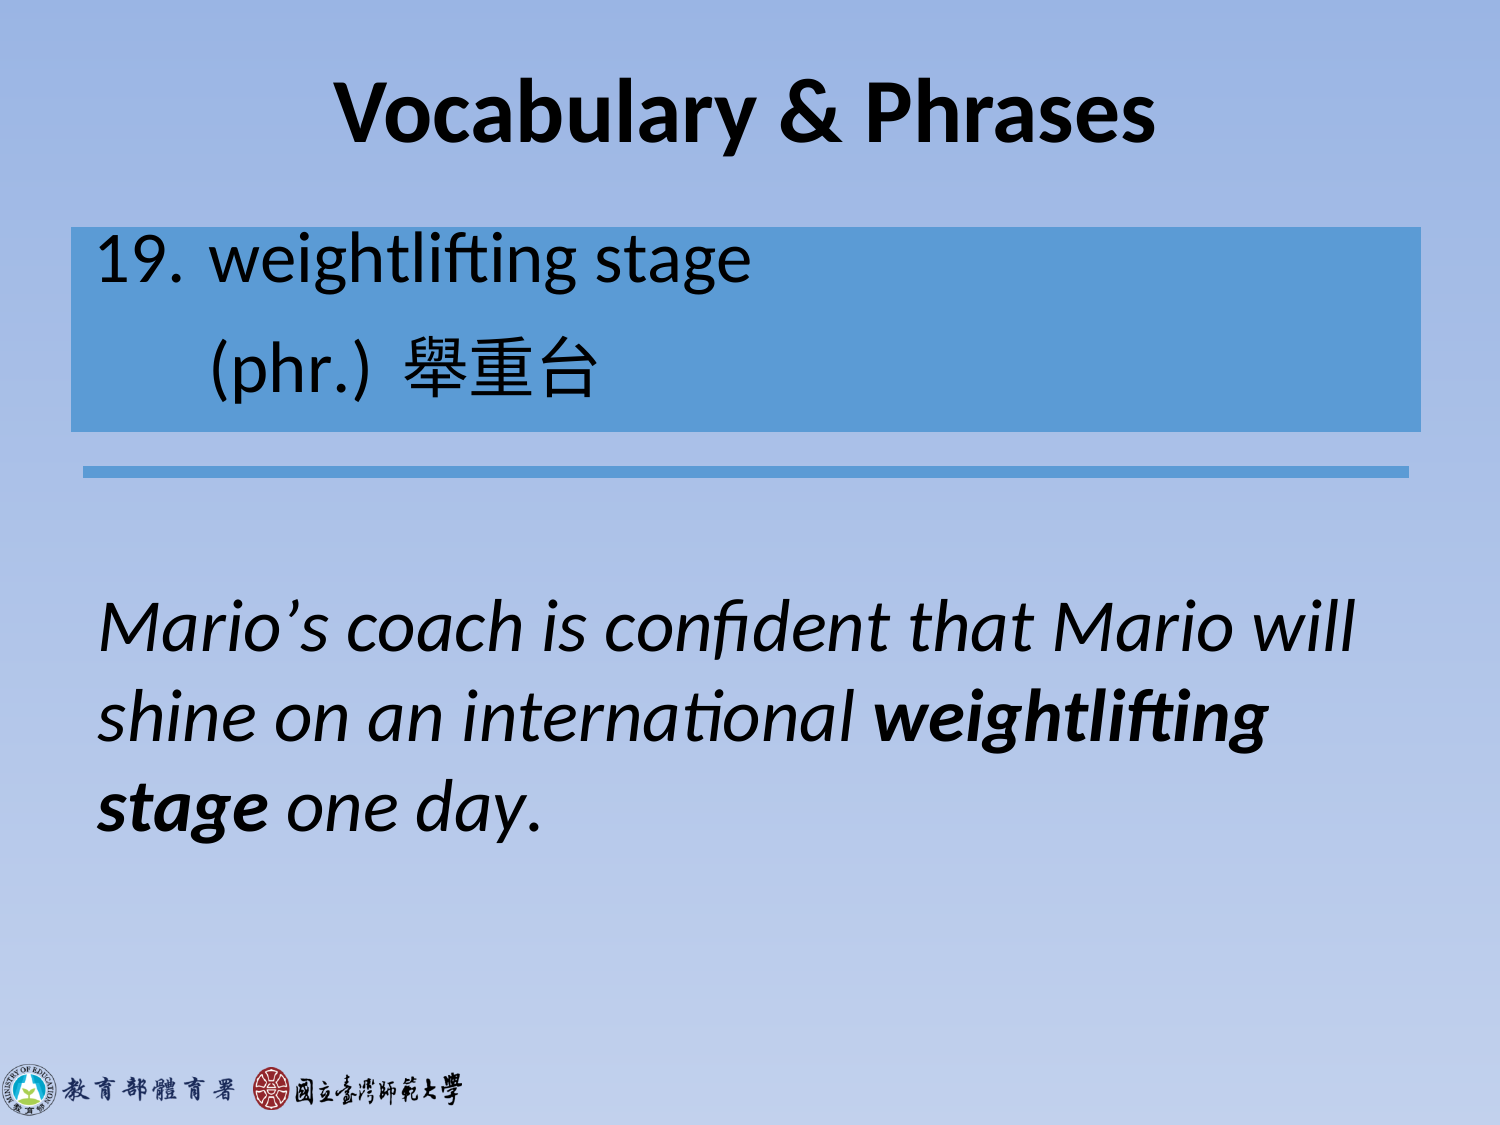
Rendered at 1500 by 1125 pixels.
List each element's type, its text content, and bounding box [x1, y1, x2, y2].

text_box Mario’s coach is confident that Mario will shine on an international weightlifting stage one day. [82, 568, 1433, 857]
text_box [83, 466, 1409, 478]
table_header weightlifting stage [209, 227, 1421, 316]
table_cell [71, 316, 209, 432]
table_cell (phr.) 舉重台 [209, 316, 1421, 432]
table_header 19. [71, 227, 209, 316]
title Vocabulary & Phrases [70, 11, 1421, 200]
